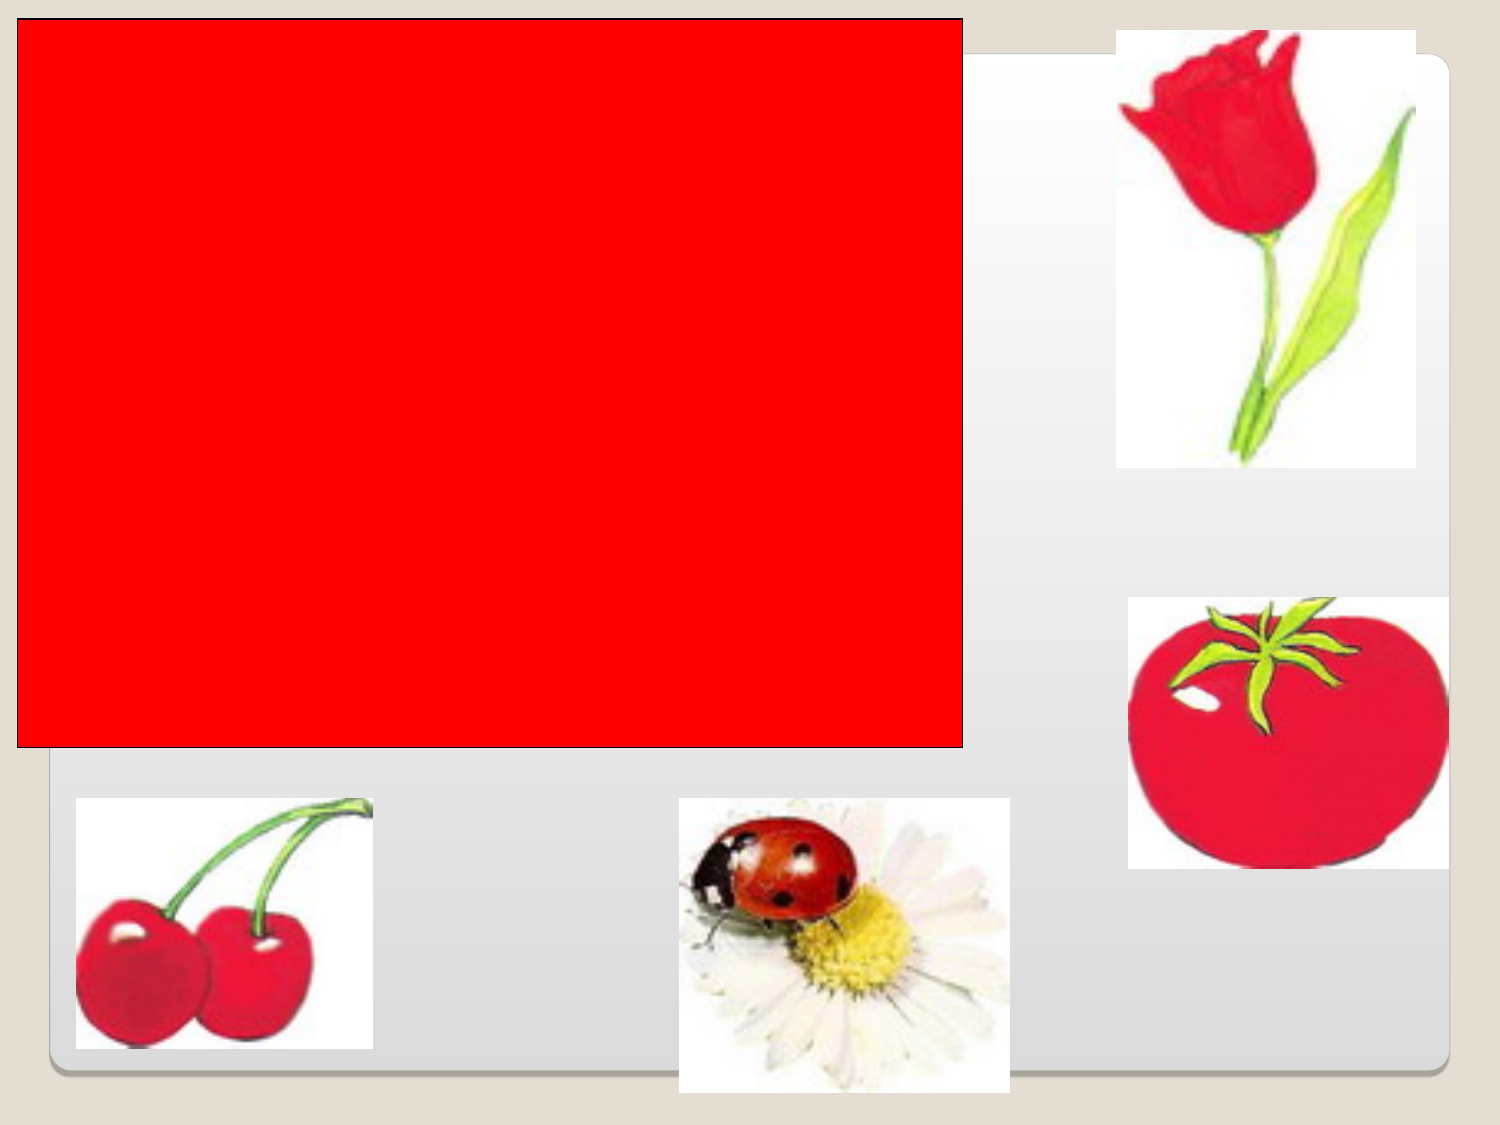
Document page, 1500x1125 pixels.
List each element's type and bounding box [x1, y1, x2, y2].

picture [1128, 597, 1449, 869]
picture [76, 798, 373, 1049]
picture [679, 798, 1010, 1093]
picture [1116, 30, 1416, 468]
text_box [17, 19, 963, 748]
